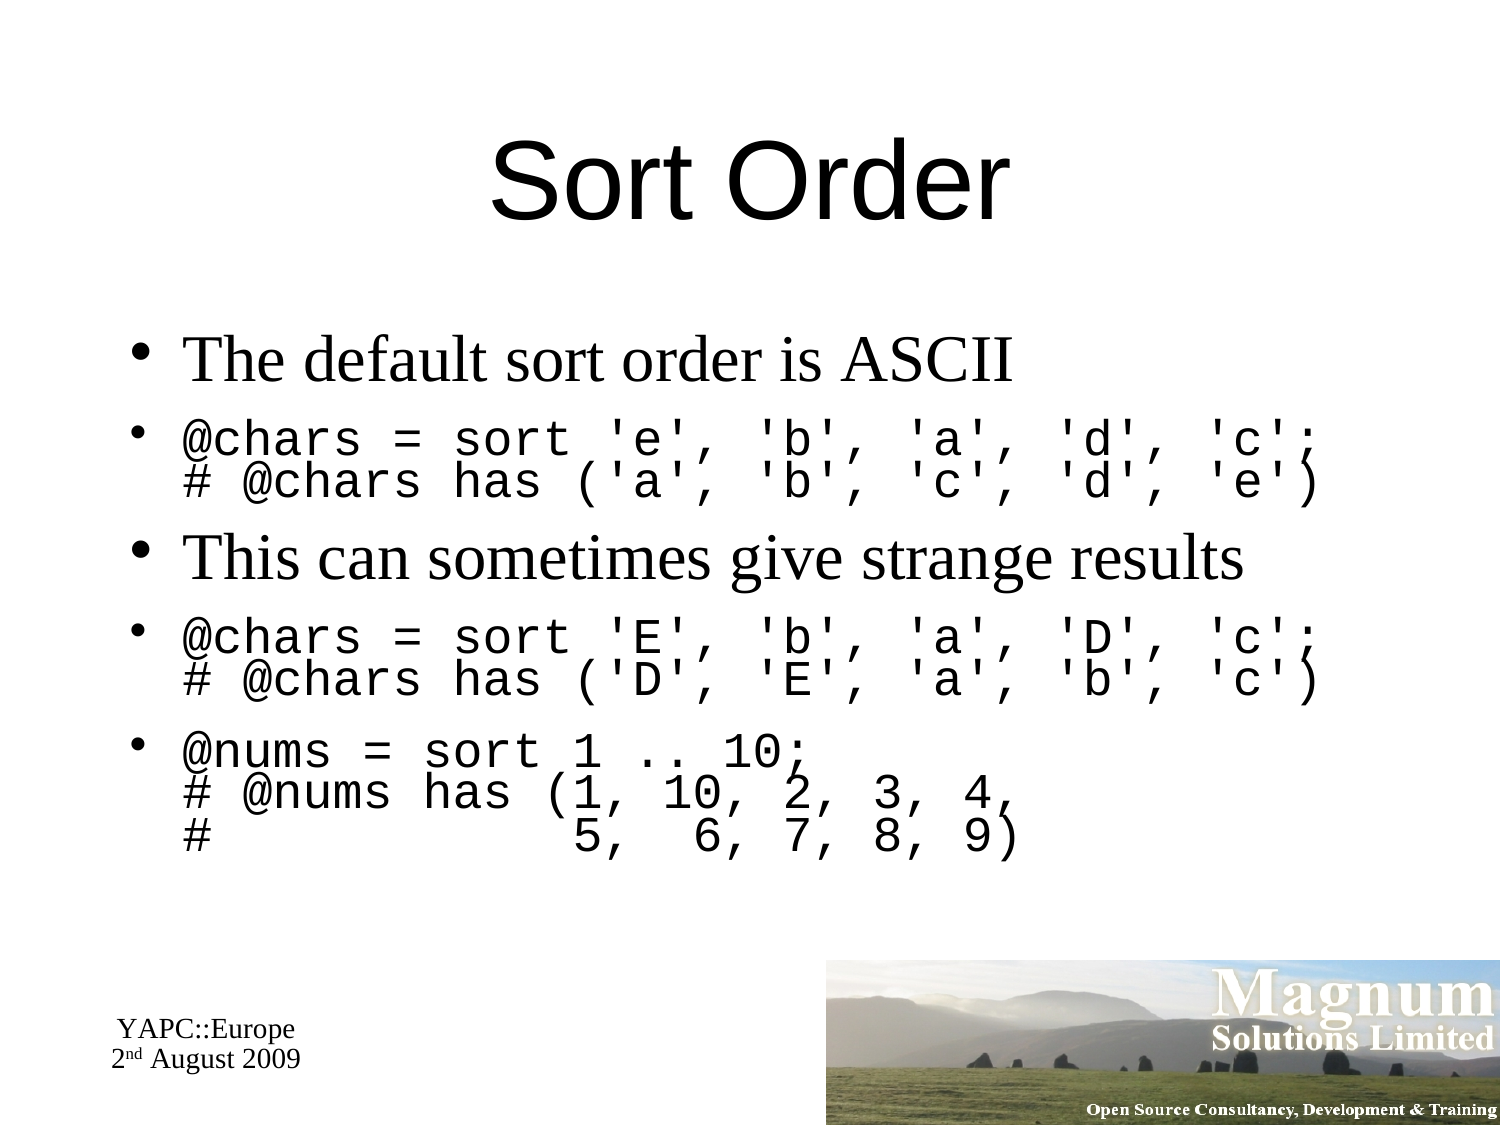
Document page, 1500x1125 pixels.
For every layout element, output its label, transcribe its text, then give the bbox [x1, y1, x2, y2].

picture [826, 960, 1500, 1125]
list The default sort order is ASCII @chars = sort 'e', 'b', 'a', 'd', 'c'; # @chars has ('a', 'b', 'c', 'd', 'e') This can sometimes give strange results @chars = sort 'E', 'b', 'a', 'D', 'c'; # @chars has ('D', 'E', 'a', 'b', 'c') @nums = sort 1 .. 10; # @nums has (1, 10, 2, 3, 4, # 5, 6, 7, 8, 9) [112, 337, 1388, 879]
title Sort Order [112, 62, 1388, 250]
